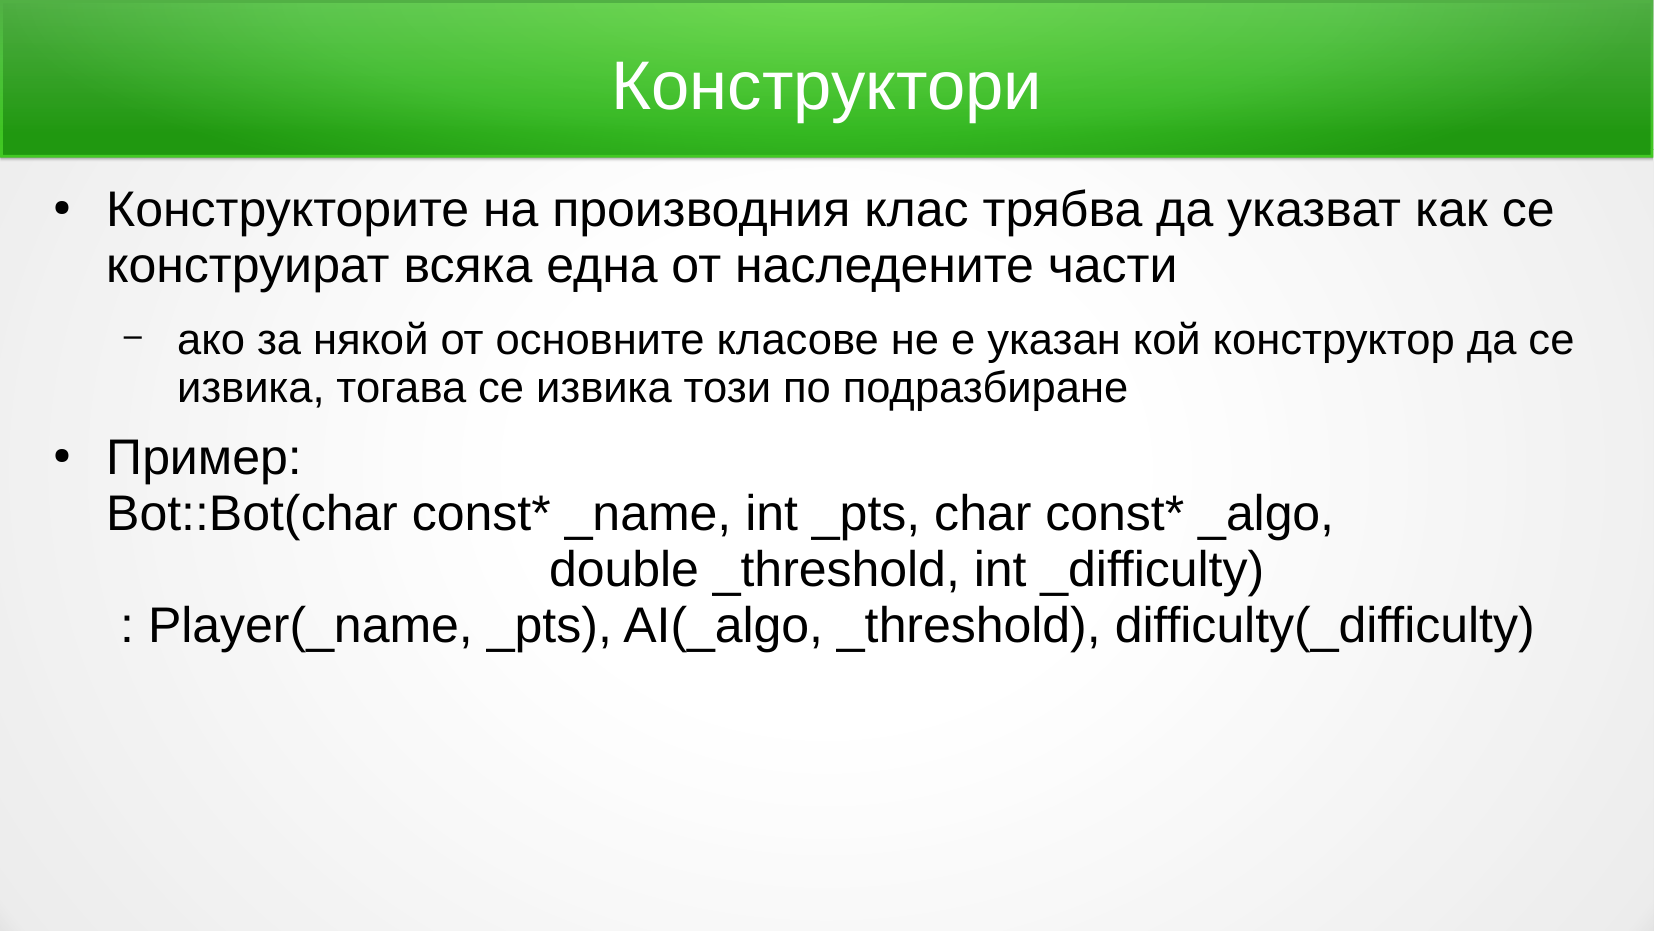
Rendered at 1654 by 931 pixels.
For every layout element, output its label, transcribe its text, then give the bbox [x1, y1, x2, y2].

list Конструкторите на производния клас трябва да указват как се конструират всяка една от наследените части ако за някой от основните класове не е указан кой конструктор да се извика, тогава се извика този по подразбиране Пример: Bot::Bot(char const* _name, int _pts, char const* _algo, double _threshold, int _difficulty) : Player(_name, _pts), AI(_algo, _threshold), difficulty(_difficulty) [35, 181, 1619, 898]
title Конструктори [82, 37, 1571, 135]
